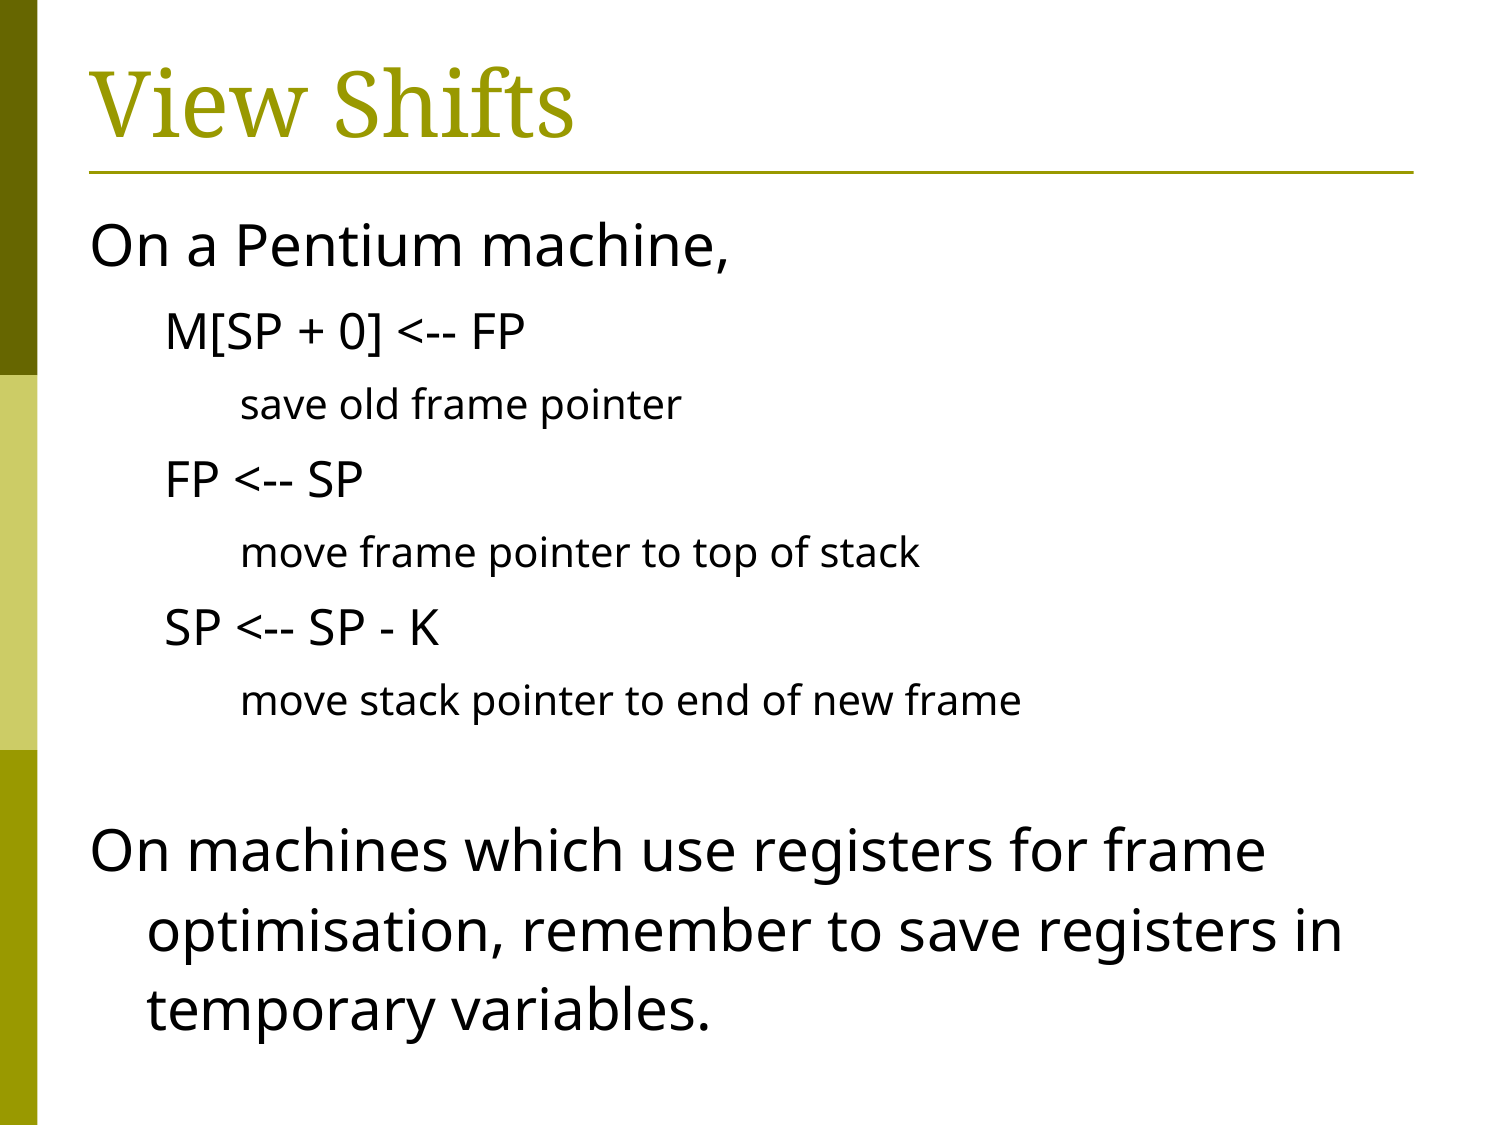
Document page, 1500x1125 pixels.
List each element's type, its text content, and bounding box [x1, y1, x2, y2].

list On a Pentium machine, M[SP + 0] <-- FP save old frame pointer FP <-- SP move frame pointer to top of stack SP <-- SP - K move stack pointer to end of new frame On machines which use registers for frame optimisation, remember to save registers in temporary variables. [75, 196, 1426, 1006]
title View Shifts [75, 45, 1426, 173]
